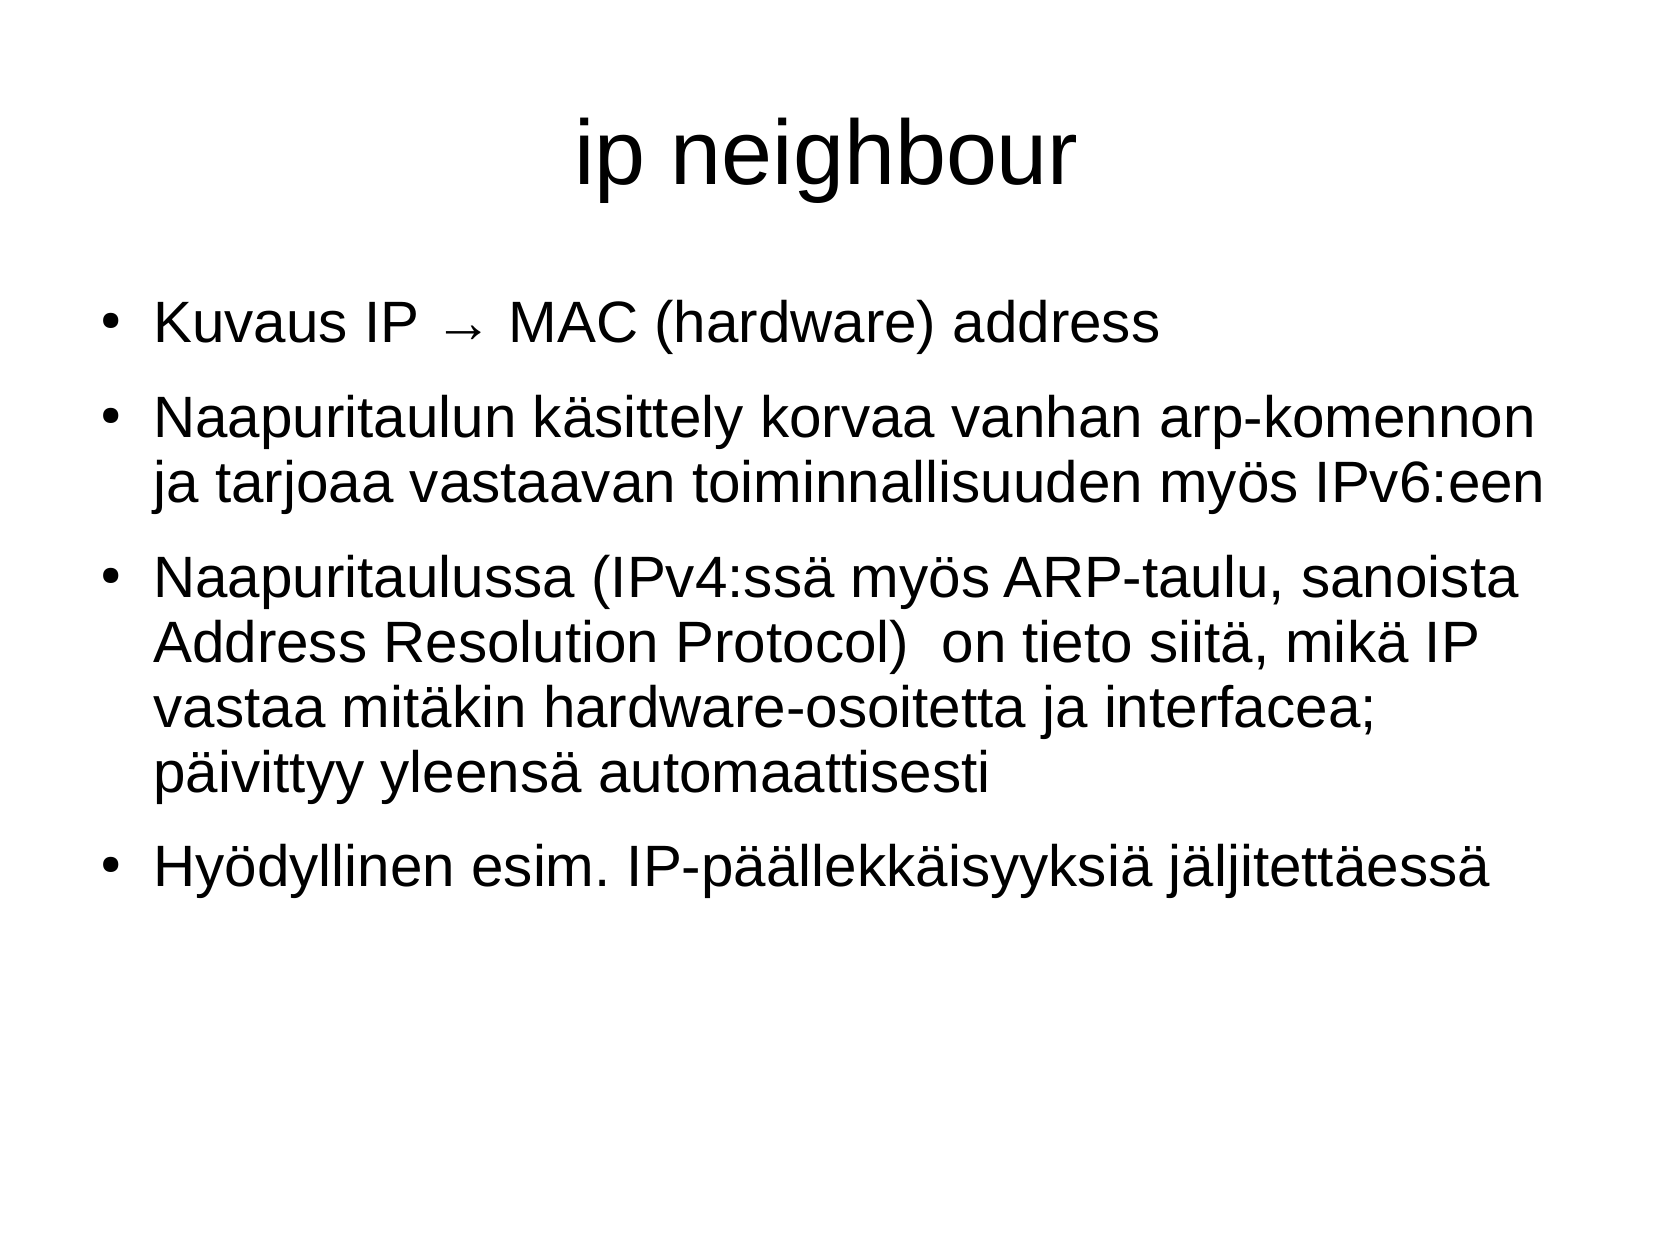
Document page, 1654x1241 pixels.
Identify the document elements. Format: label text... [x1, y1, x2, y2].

list Kuvaus IP → MAC (hardware) address Naapuritaulun käsittely korvaa vanhan arp-komennon ja tarjoaa vastaavan toiminnallisuuden myös IPv6:een Naapuritaulussa (IPv4:ssä myös ARP-taulu, sanoista Address Resolution Protocol) on tieto siitä, mikä IP vastaa mitäkin hardware-osoitetta ja interfacea; päivittyy yleensä automaattisesti Hyödyllinen esim. IP-päällekkäisyyksiä jäljitettäessä [82, 290, 1571, 1010]
title ip neighbour [82, 49, 1571, 257]
